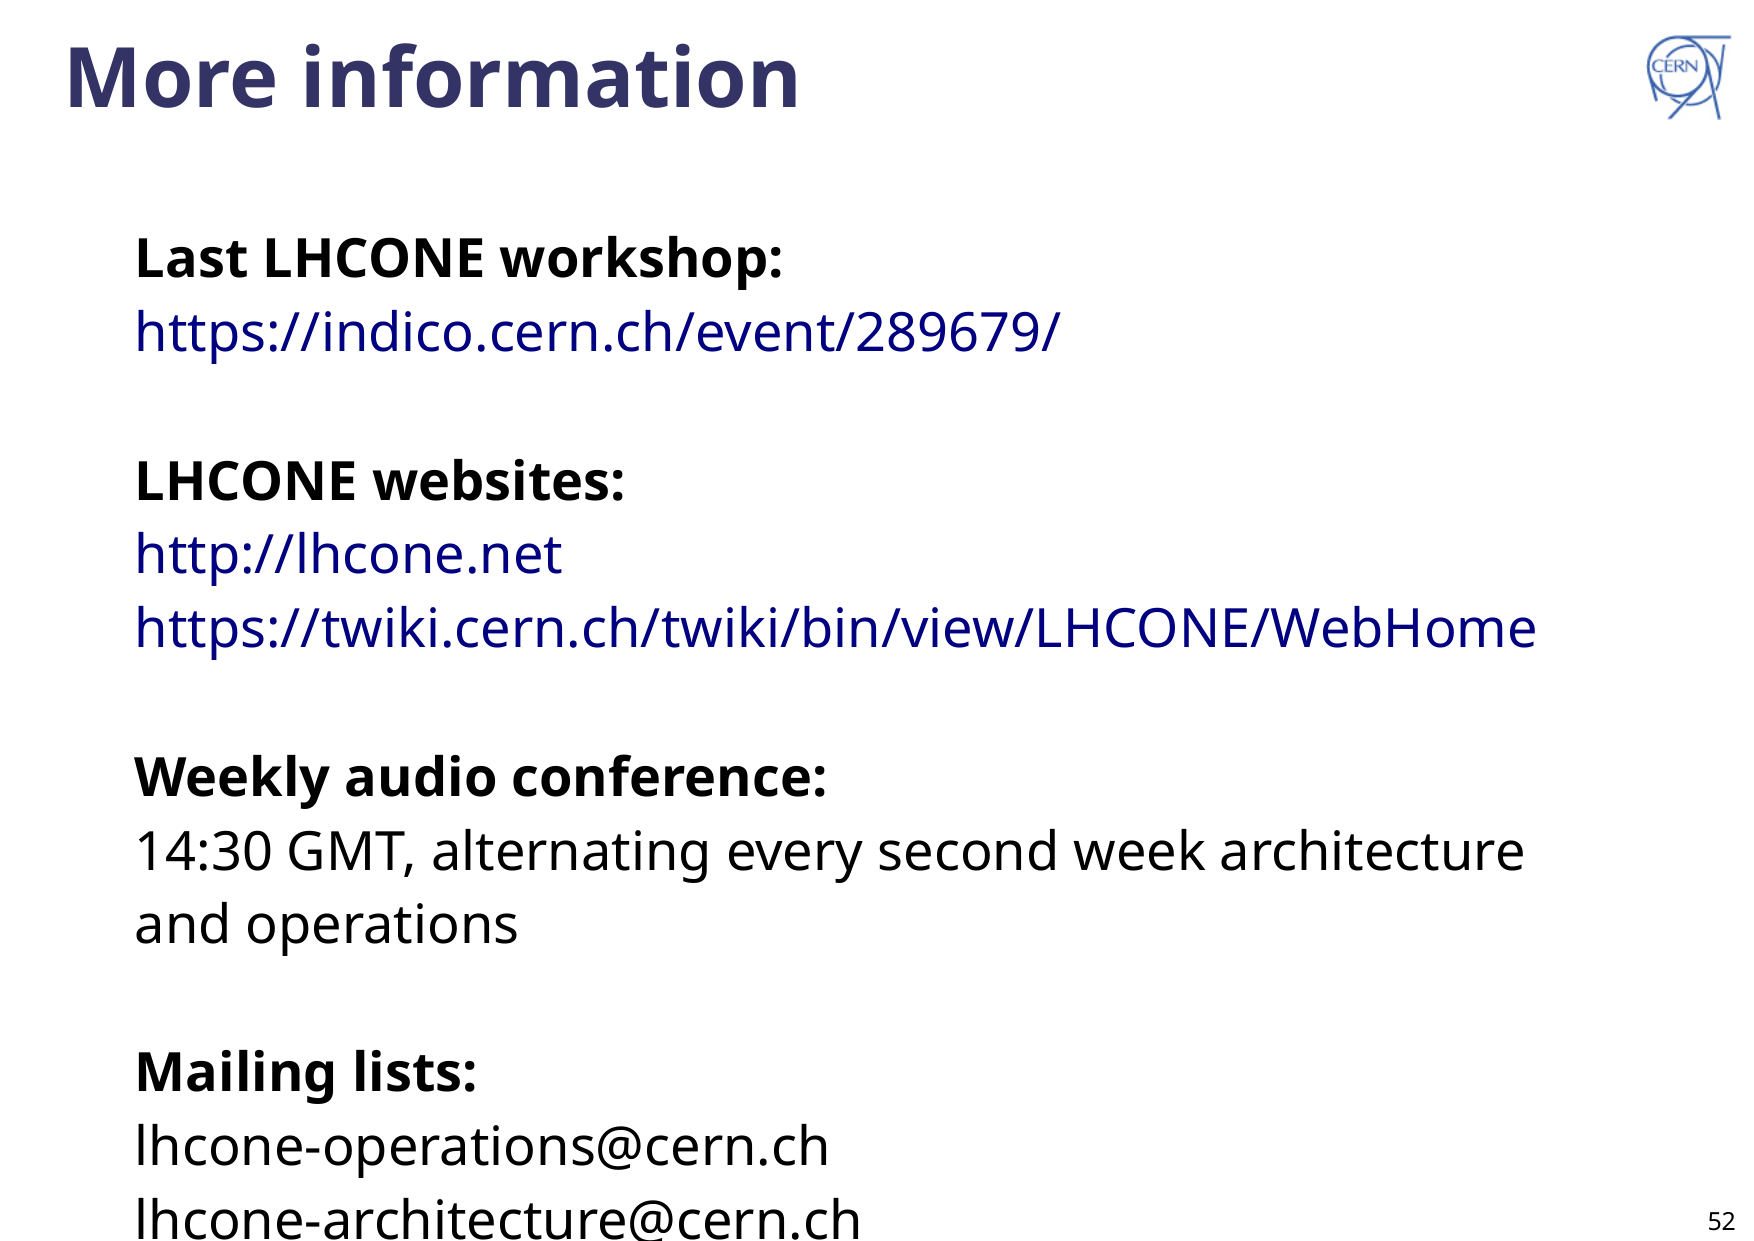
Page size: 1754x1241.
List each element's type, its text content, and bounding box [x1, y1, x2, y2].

picture [1646, 34, 1732, 120]
text_box Last LHCONE workshop: https://indico.cern.ch/event/289679/ LHCONE websites: http://lhcone.net https://twiki.cern.ch/twiki/bin/view/LHCONE/WebHome Weekly audio conference: 14:30 GMT, alternating every second week architecture and operations Mailing lists: lhcone-operations@cern.ch lhcone-architecture@cern.ch [120, 212, 1642, 1241]
title More information [63, 0, 1621, 166]
